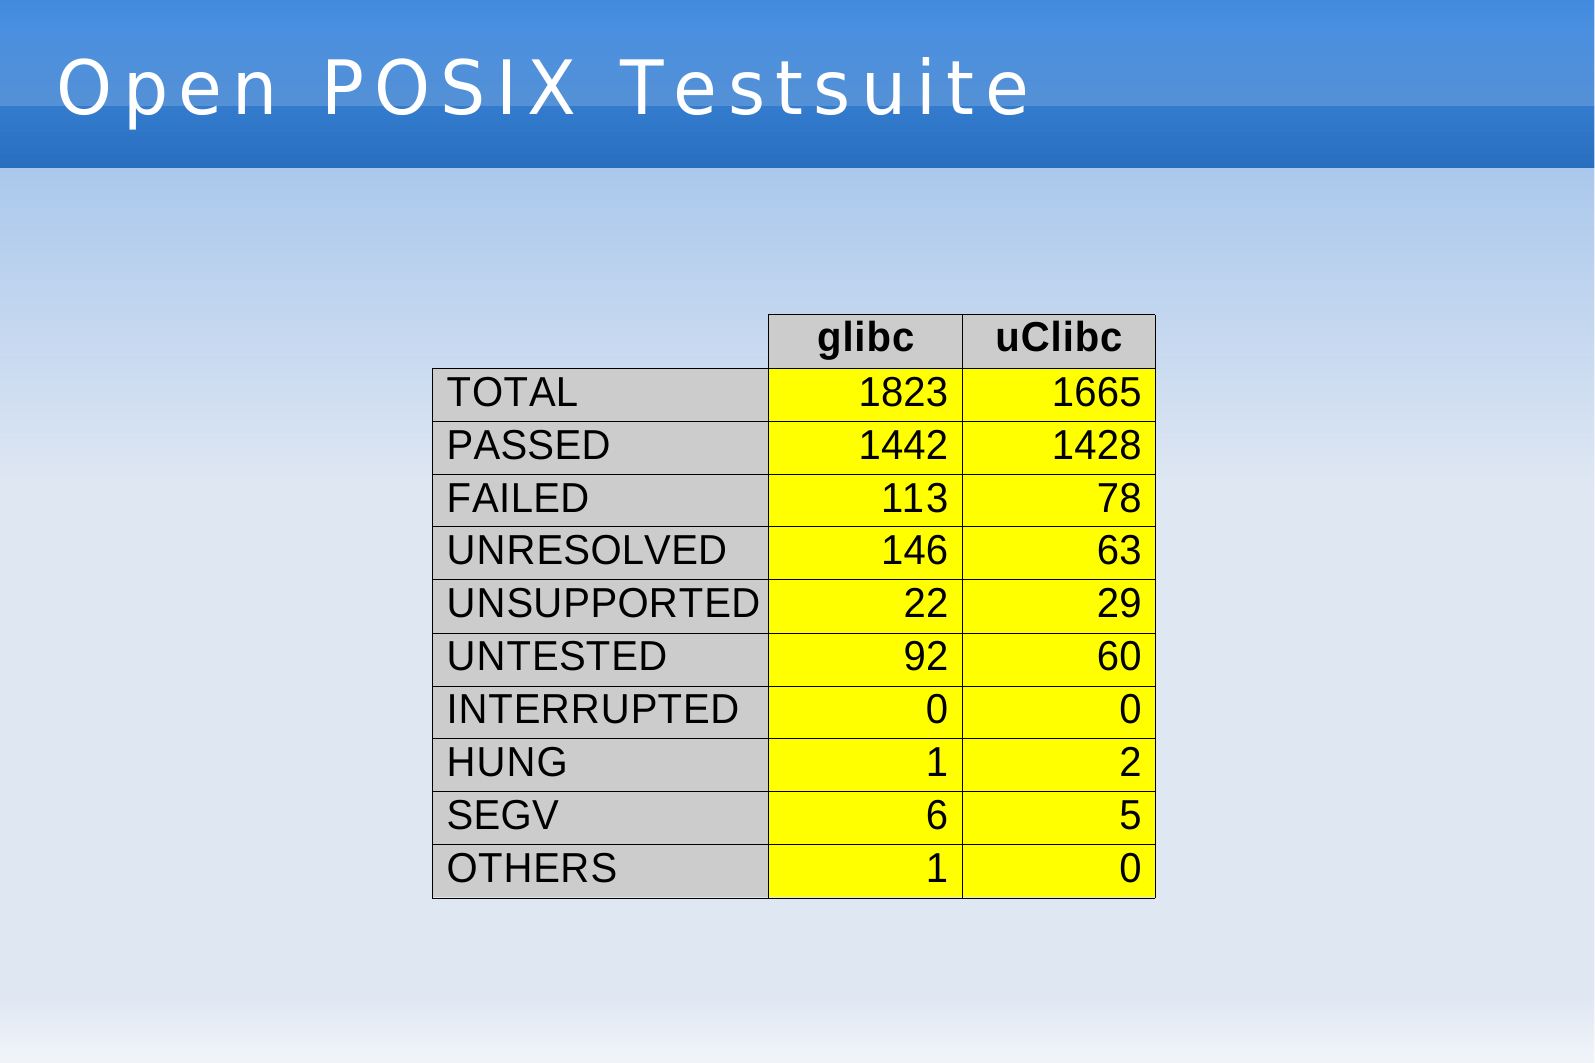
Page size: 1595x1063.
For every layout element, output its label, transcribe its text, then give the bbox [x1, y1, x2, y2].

picture [0, 0, 1595, 1063]
title Open POSIX Testsuite [56, 25, 1225, 153]
chart [430, 312, 1286, 934]
